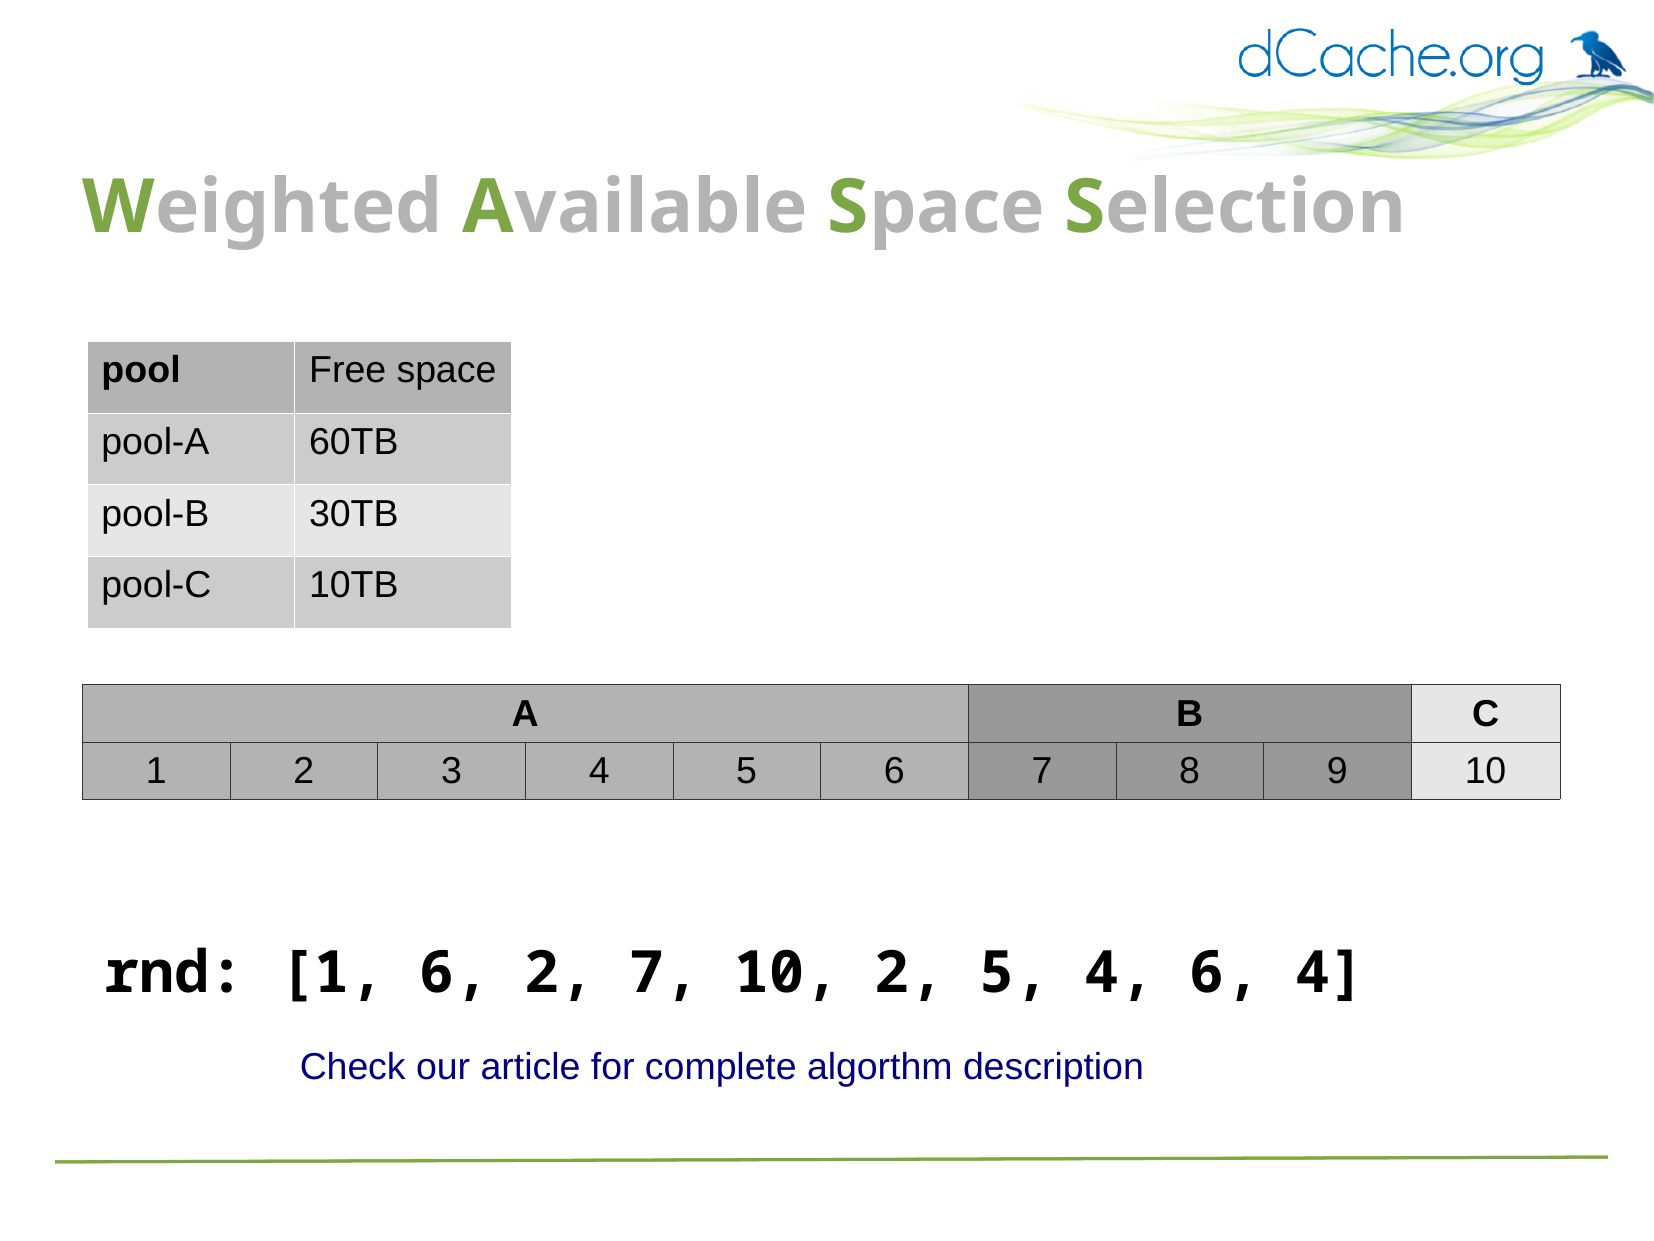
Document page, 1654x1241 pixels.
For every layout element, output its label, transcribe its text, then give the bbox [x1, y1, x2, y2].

table_cell 3 [378, 743, 525, 799]
table_cell pool-A [88, 414, 294, 484]
table_cell pool-B [88, 485, 294, 556]
table_cell pool-C [88, 557, 294, 628]
table_cell 1 [83, 743, 230, 799]
title Weighted Available Space Selection [82, 155, 1605, 252]
picture [956, 16, 1654, 169]
table_cell 2 [231, 743, 377, 799]
text_box rnd: [1, 6, 2, 7, 10, 2, 5, 4, 6, 4] [90, 922, 1470, 1006]
table_cell 8 [1117, 743, 1263, 799]
table_cell 10TB [295, 557, 511, 628]
table_cell 9 [1264, 743, 1411, 799]
table_header A [83, 685, 968, 742]
table_cell 6 [821, 743, 968, 799]
table_cell 10 [1412, 743, 1560, 799]
table_cell 5 [674, 743, 820, 799]
table_cell 30TB [295, 485, 511, 556]
table_header C [1412, 685, 1560, 742]
table_header B [969, 685, 1411, 742]
text_box Check our article for complete algorthm description [285, 1038, 1160, 1096]
table_cell 7 [969, 743, 1116, 799]
table_header Free space [295, 342, 511, 413]
table_header pool [88, 342, 294, 413]
table_cell 60TB [295, 414, 511, 484]
table_cell 4 [526, 743, 673, 799]
